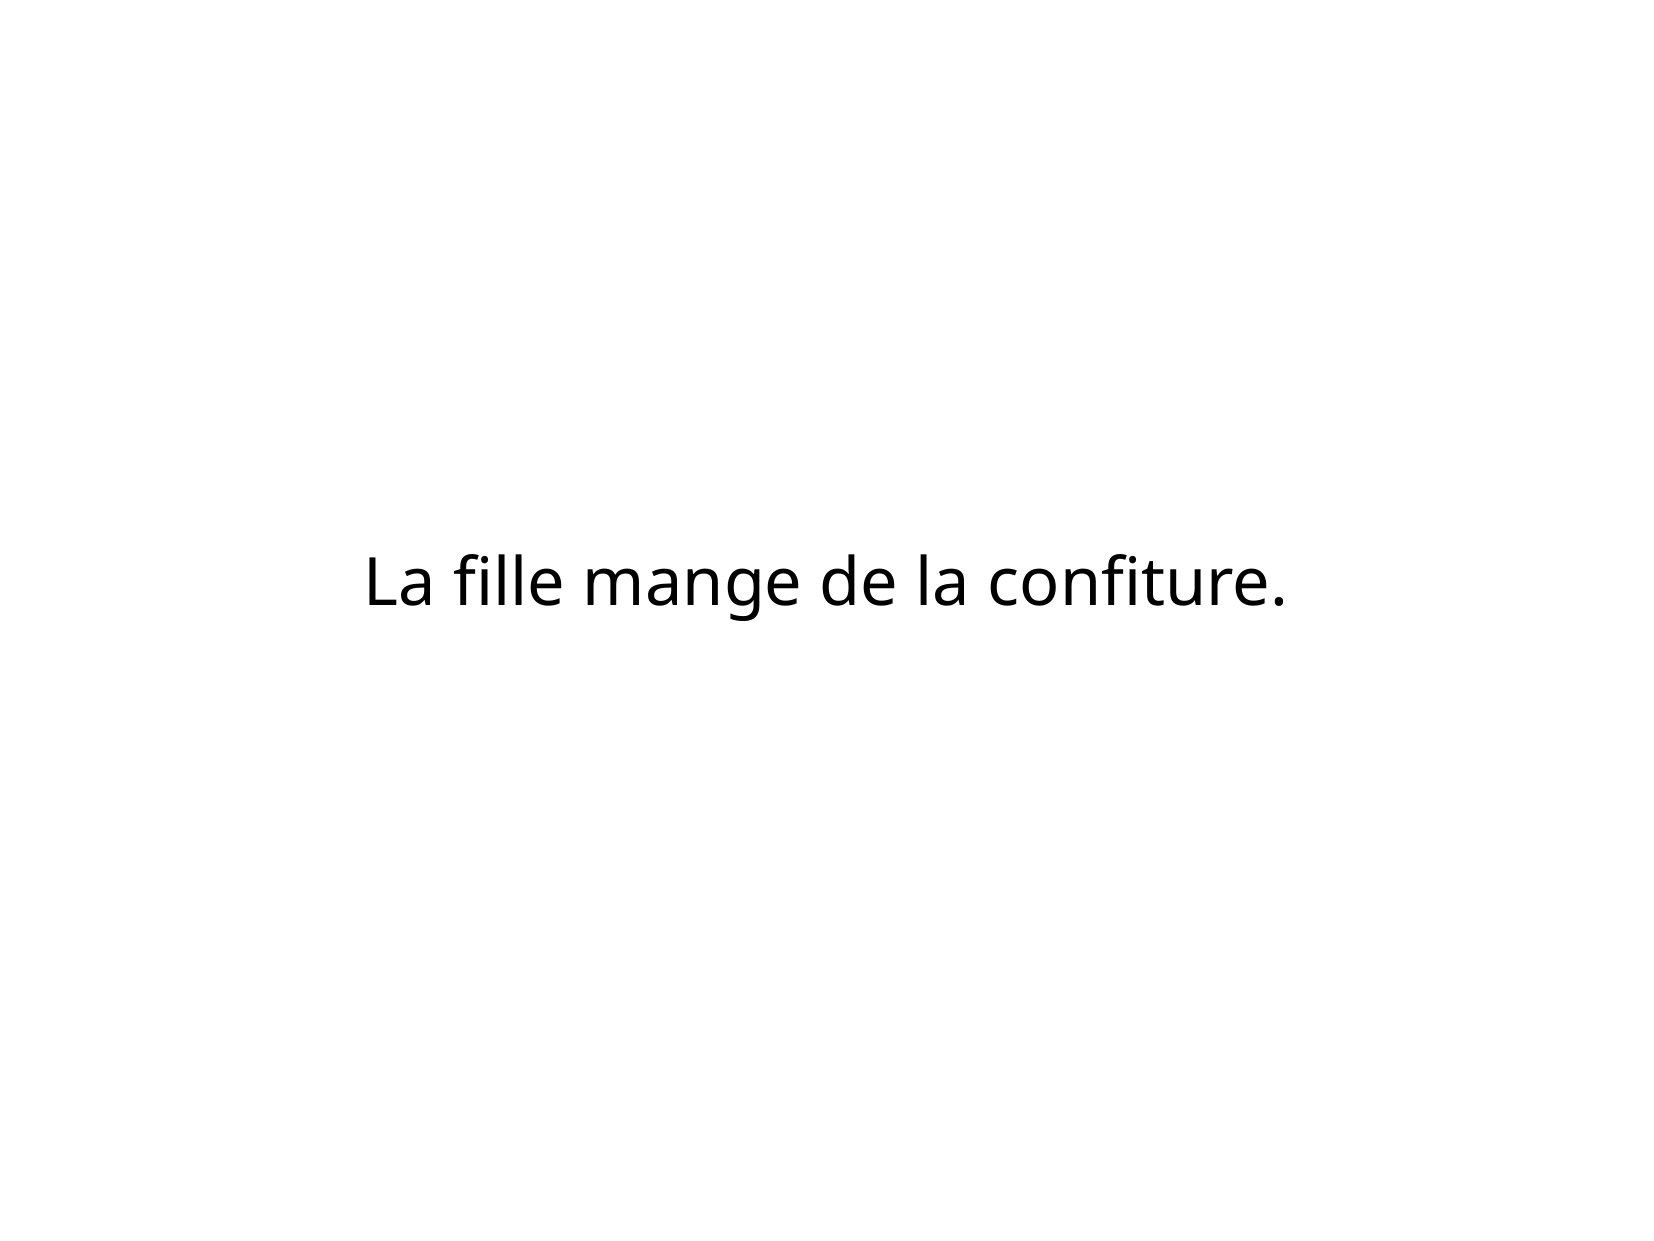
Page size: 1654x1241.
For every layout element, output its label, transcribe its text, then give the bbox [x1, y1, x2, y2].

subtitle La fille mange de la confiture. [82, 49, 1571, 1109]
